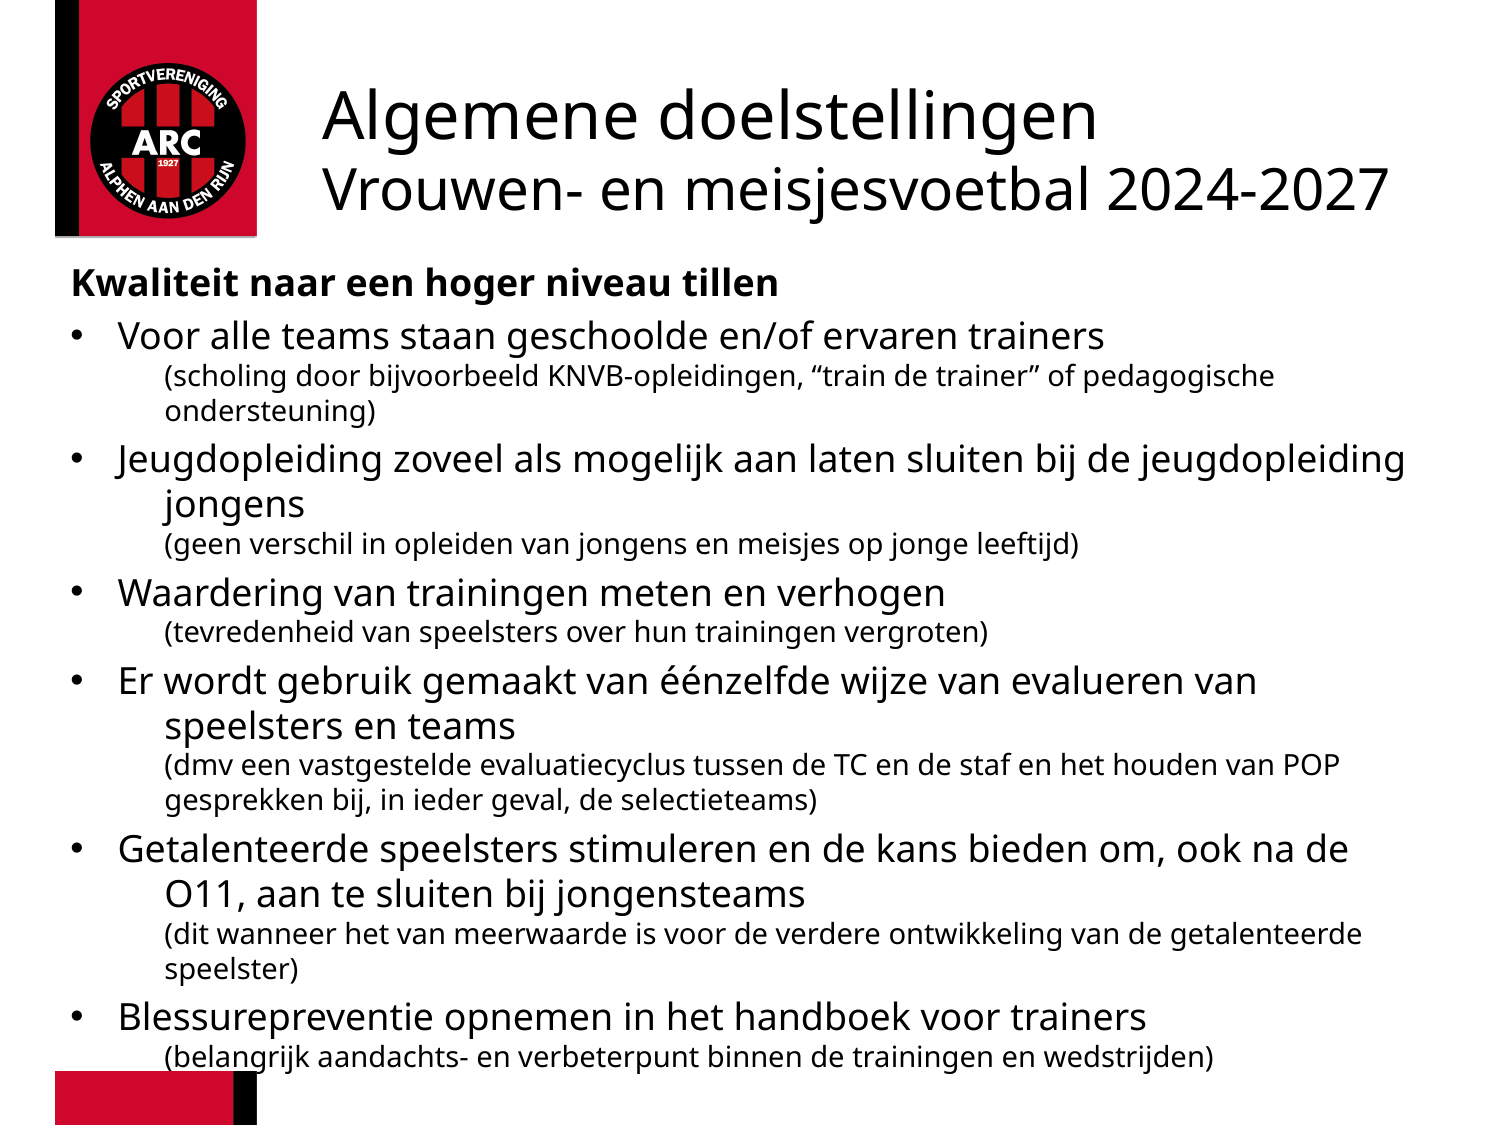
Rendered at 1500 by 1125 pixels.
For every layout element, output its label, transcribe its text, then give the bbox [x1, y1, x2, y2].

picture [55, 1072, 257, 1125]
subtitle Kwaliteit naar een hoger niveau tillen Voor alle teams staan geschoolde en/of ervaren trainers (scholing door bijvoorbeeld KNVB-opleidingen, “train de trainer” of pedagogische ondersteuning) Jeugdopleiding zoveel als mogelijk aan laten sluiten bij de jeugdopleiding jongens (geen verschil in opleiden van jongens en meisjes op jonge leeftijd) Waardering van trainingen meten en verhogen (tevredenheid van speelsters over hun trainingen vergroten) Er wordt gebruik gemaakt van éénzelfde wijze van evalueren van speelsters en teams (dmv een vastgestelde evaluatiecyclus tussen de TC en de staf en het houden van POP gesprekken bij, in ieder geval, de selectieteams) Getalenteerde speelsters stimuleren en de kans bieden om, ook na de O11, aan te sluiten bij jongensteams (dit wanneer het van meerwaarde is voor de verdere ontwikkeling van de getalenteerde speelster) Blessurepreventie opnemen in het handboek voor trainers (belangrijk aandachts- en verbeterpunt binnen de trainingen en wedstrijden) [55, 251, 1445, 1125]
picture [55, 0, 257, 236]
title Algemene doelstellingen Vrouwen- en meisjesvoetbal 2024-2027 [307, 59, 1490, 236]
